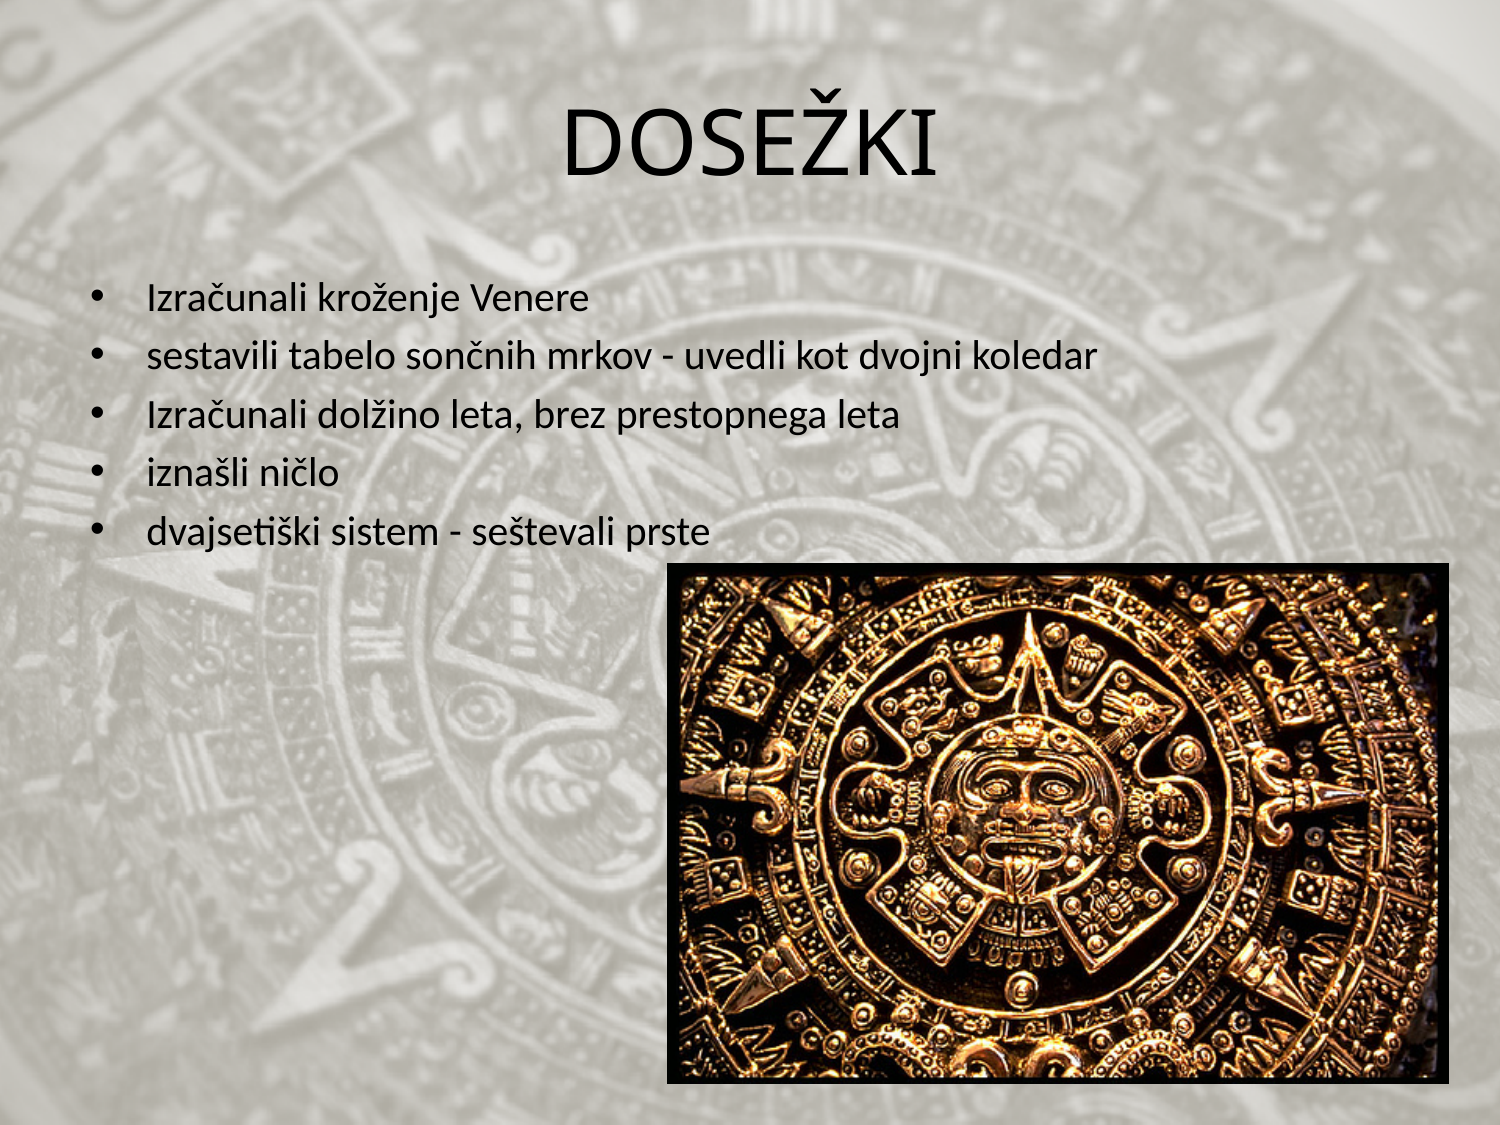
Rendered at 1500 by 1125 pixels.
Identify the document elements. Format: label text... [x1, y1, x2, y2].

list Izračunali kroženje Venere sestavili tabelo sončnih mrkov - uvedli kot dvojni koledar Izračunali dolžino leta, brez prestopnega leta iznašli ničlo dvajsetiški sistem - seštevali prste [75, 262, 1425, 1005]
title DOSEŽKI [75, 45, 1425, 233]
picture [0, 0, 1500, 1125]
